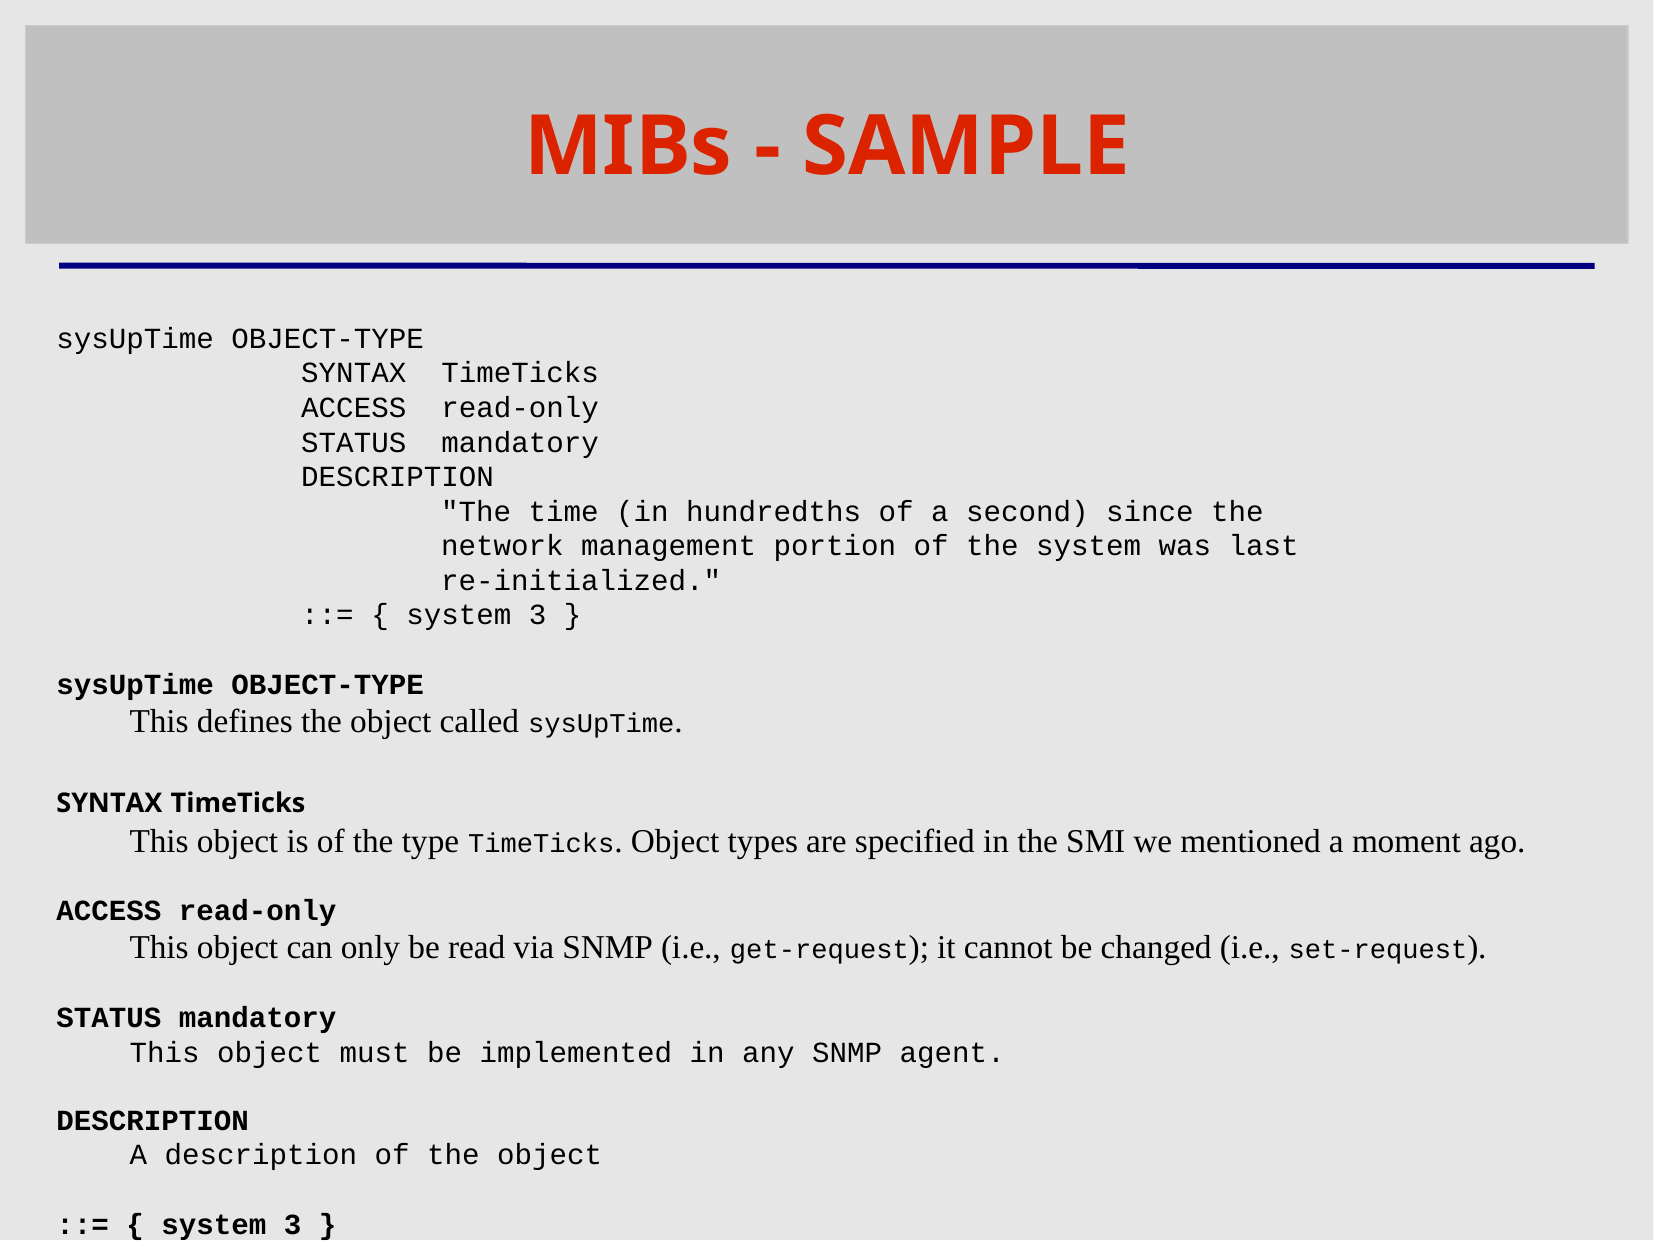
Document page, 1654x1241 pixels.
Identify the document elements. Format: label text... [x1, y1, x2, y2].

text_box sysUpTime OBJECT-TYPE SYNTAX TimeTicks ACCESS read-only STATUS mandatory DESCRIPTION "The time (in hundredths of a second) since the network management portion of the system was last re-initialized." ::= { system 3 } sysUpTime OBJECT-TYPE This defines the object called sysUpTime. SYNTAX TimeTicks This object is of the type TimeTicks. Object types are specified in the SMI we mentioned a moment ago. ACCESS read-only This object can only be read via SNMP (i.e., get-request); it cannot be changed (i.e., set-request). STATUS mandatory This object must be implemented in any SNMP agent. DESCRIPTION A description of the object ::= { system 3 } The sysUpTime object is the third branch off of the system object group tree. [41, 314, 1626, 1241]
title MIBs - SAMPLE [121, 53, 1534, 246]
